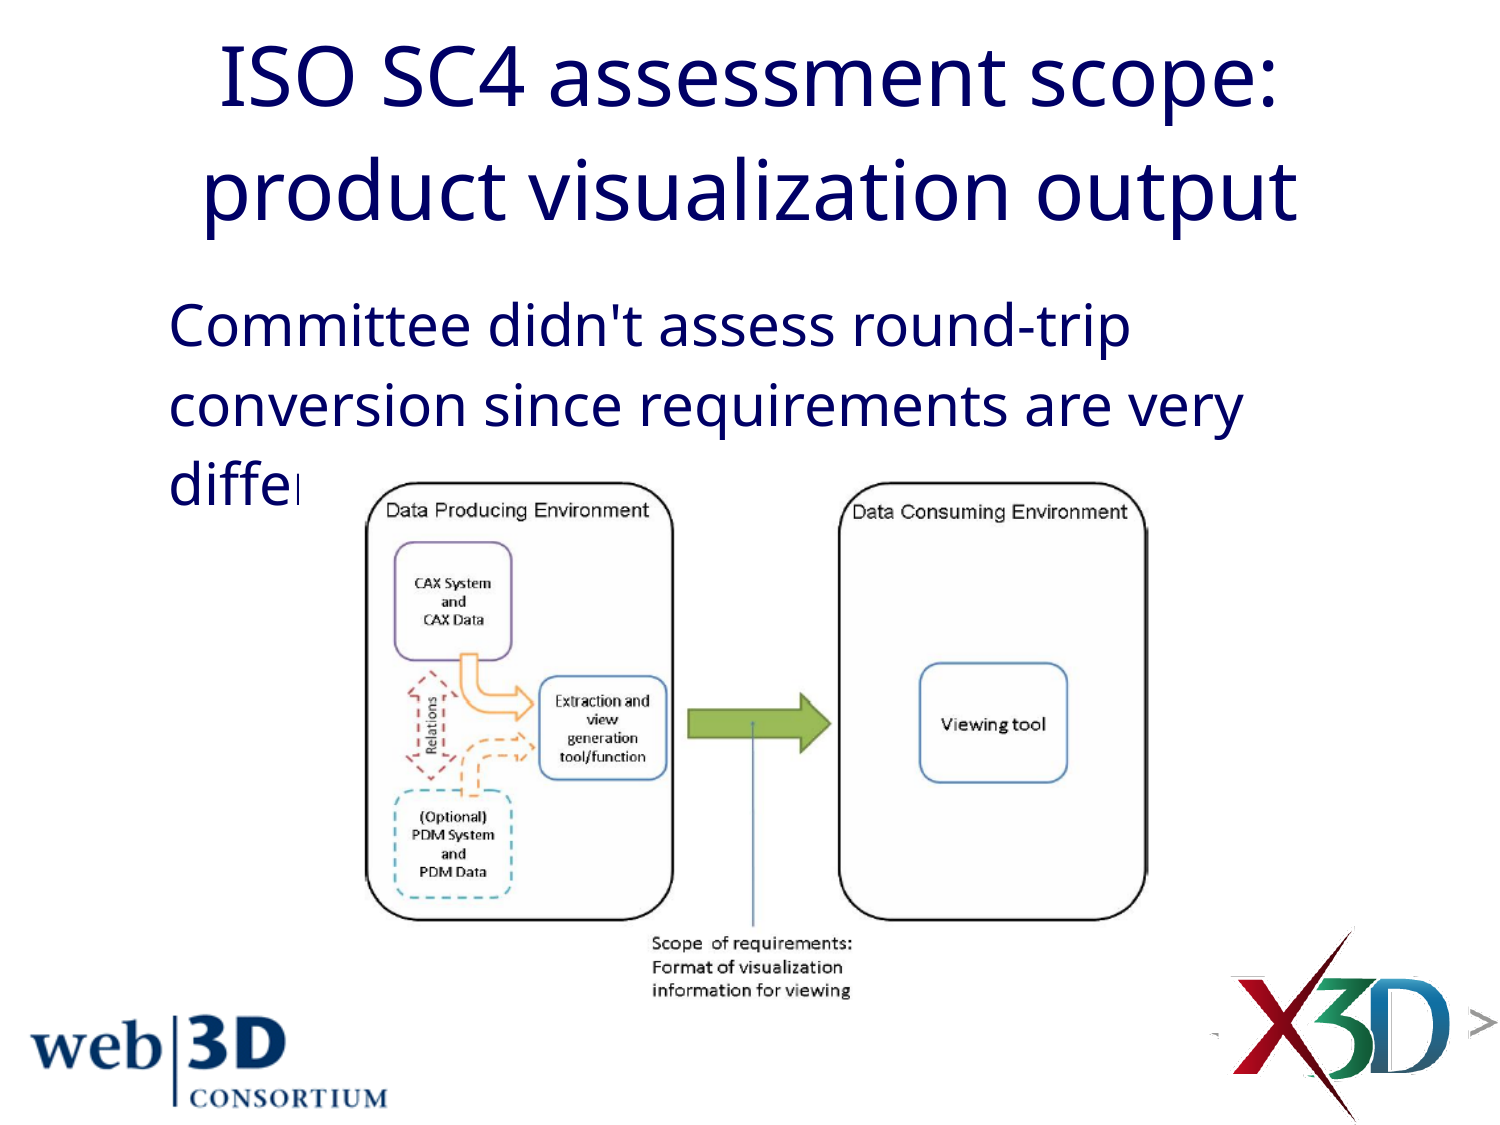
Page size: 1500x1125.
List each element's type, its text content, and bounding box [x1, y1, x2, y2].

title ISO SC4 assessment scope: product visualization output [112, 30, 1388, 232]
picture [12, 457, 1500, 1125]
list Committee didn't assess round-trip conversion since requirements are very different [112, 284, 1388, 1033]
